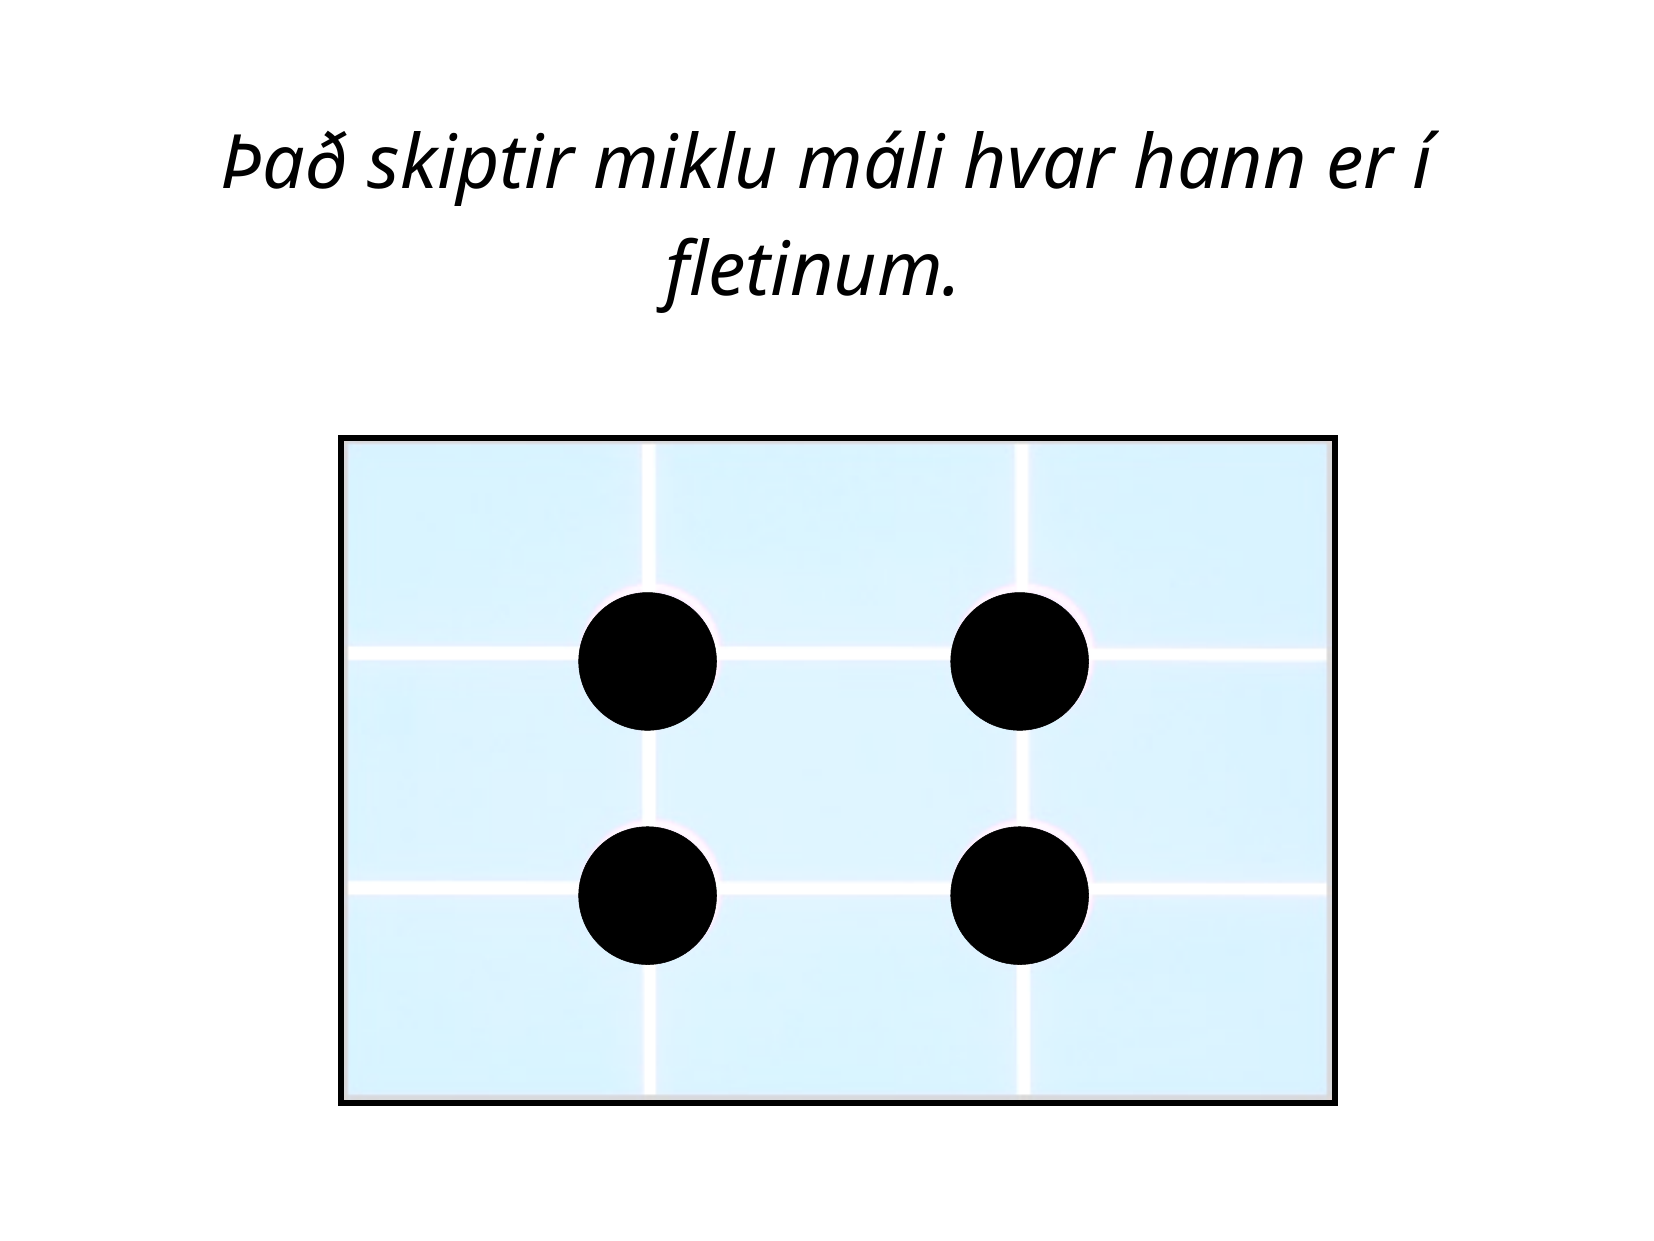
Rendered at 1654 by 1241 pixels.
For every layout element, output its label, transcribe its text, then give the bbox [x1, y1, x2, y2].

text_box [578, 592, 717, 731]
text_box [578, 826, 717, 965]
title Það skiptir miklu máli hvar hann er í fletinum. [123, 94, 1530, 333]
text_box [950, 826, 1089, 965]
text_box [950, 592, 1089, 731]
picture [344, 440, 1332, 1101]
